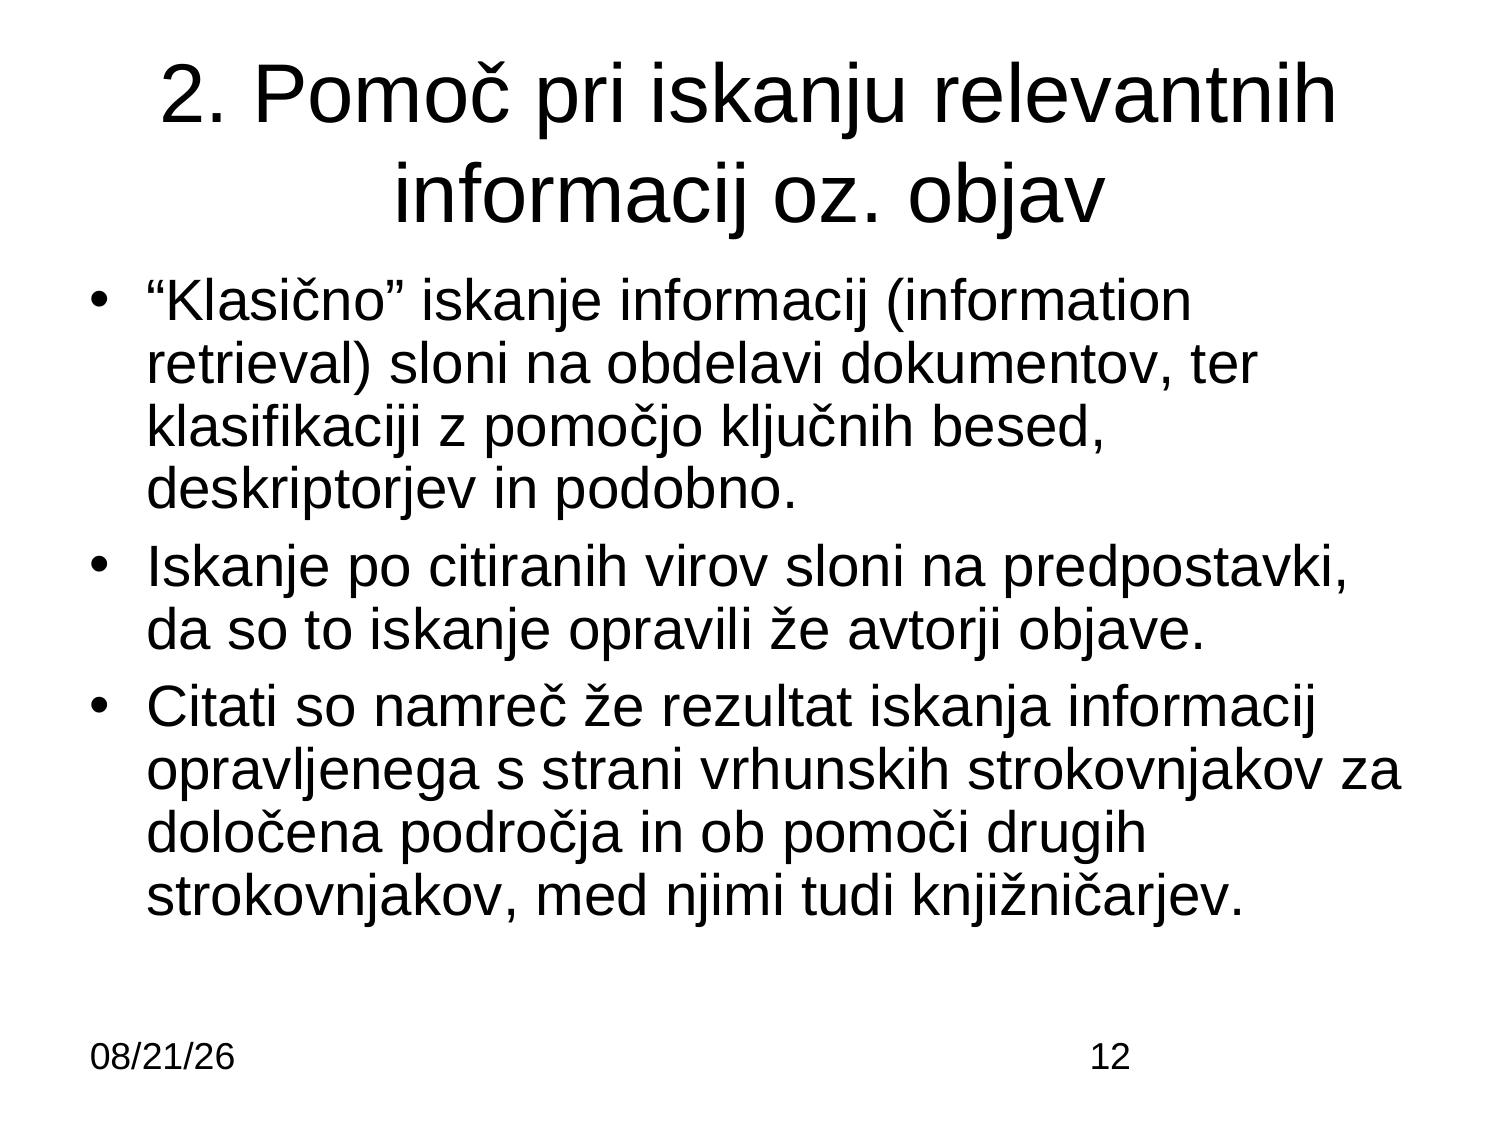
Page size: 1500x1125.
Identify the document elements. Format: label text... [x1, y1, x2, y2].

title 2. Pomoč pri iskanju relevantnih informacij oz. objav [75, 31, 1426, 247]
list “Klasično” iskanje informacij (information retrieval) sloni na obdelavi dokumentov, ter klasifikaciji z pomočjo ključnih besed, deskriptorjev in podobno. Iskanje po citiranih virov sloni na predpostavki, da so to iskanje opravili že avtorji objave. Citati so namreč že rezultat iskanja informacij opravljenega s strani vrhunskih strokovnjakov za določena področja in ob pomoči drugih strokovnjakov, med njimi tudi knjižničarjev. [75, 262, 1426, 1006]
